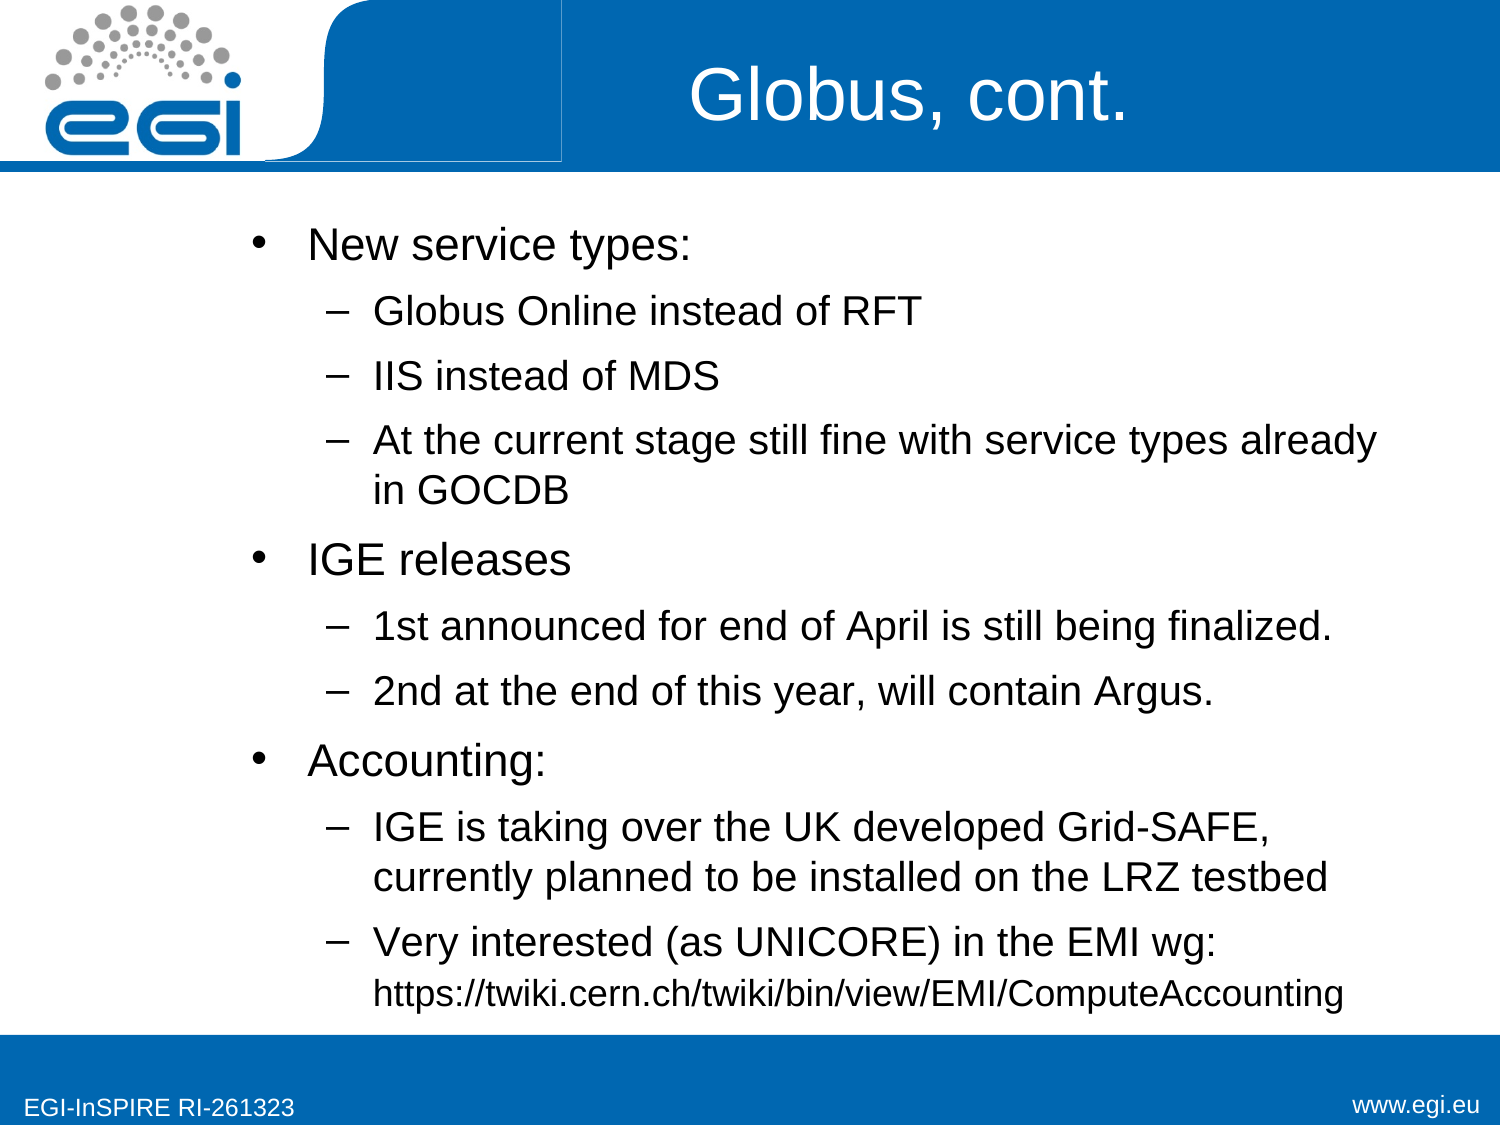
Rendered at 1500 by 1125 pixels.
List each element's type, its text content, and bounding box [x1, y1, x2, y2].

title Globus, cont. [348, 0, 1471, 208]
picture [0, 0, 265, 161]
list New service types: Globus Online instead of RFT IIS instead of MDS At the current stage still fine with service types already in GOCDB IGE releases 1st announced for end of April is still being finalized. 2nd at the end of this year, will contain Argus. Accounting: IGE is taking over the UK developed Grid-SAFE, currently planned to be installed on the LRZ testbed Very interested (as UNICORE) in the EMI wg: https://twiki.cern.ch/twiki/bin/view/EMI/ComputeAccounting [236, 206, 1426, 1023]
